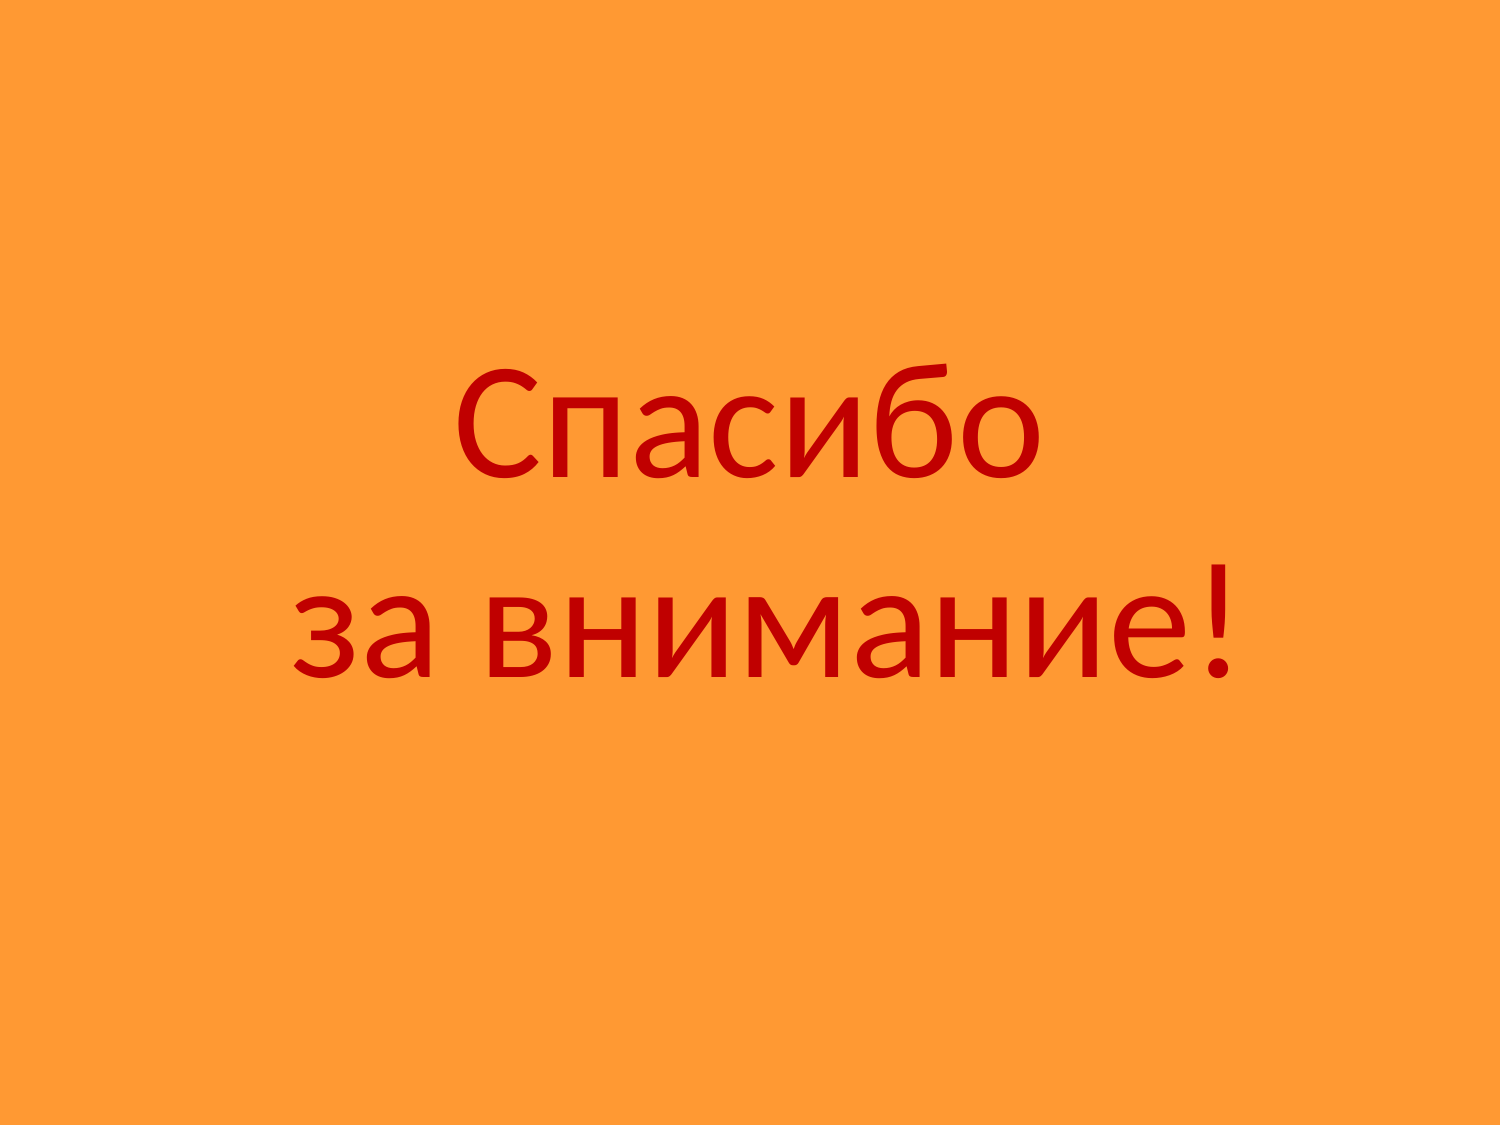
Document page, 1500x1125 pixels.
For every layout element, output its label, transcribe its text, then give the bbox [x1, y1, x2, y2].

title Спасибо за внимание! [75, 45, 1425, 976]
